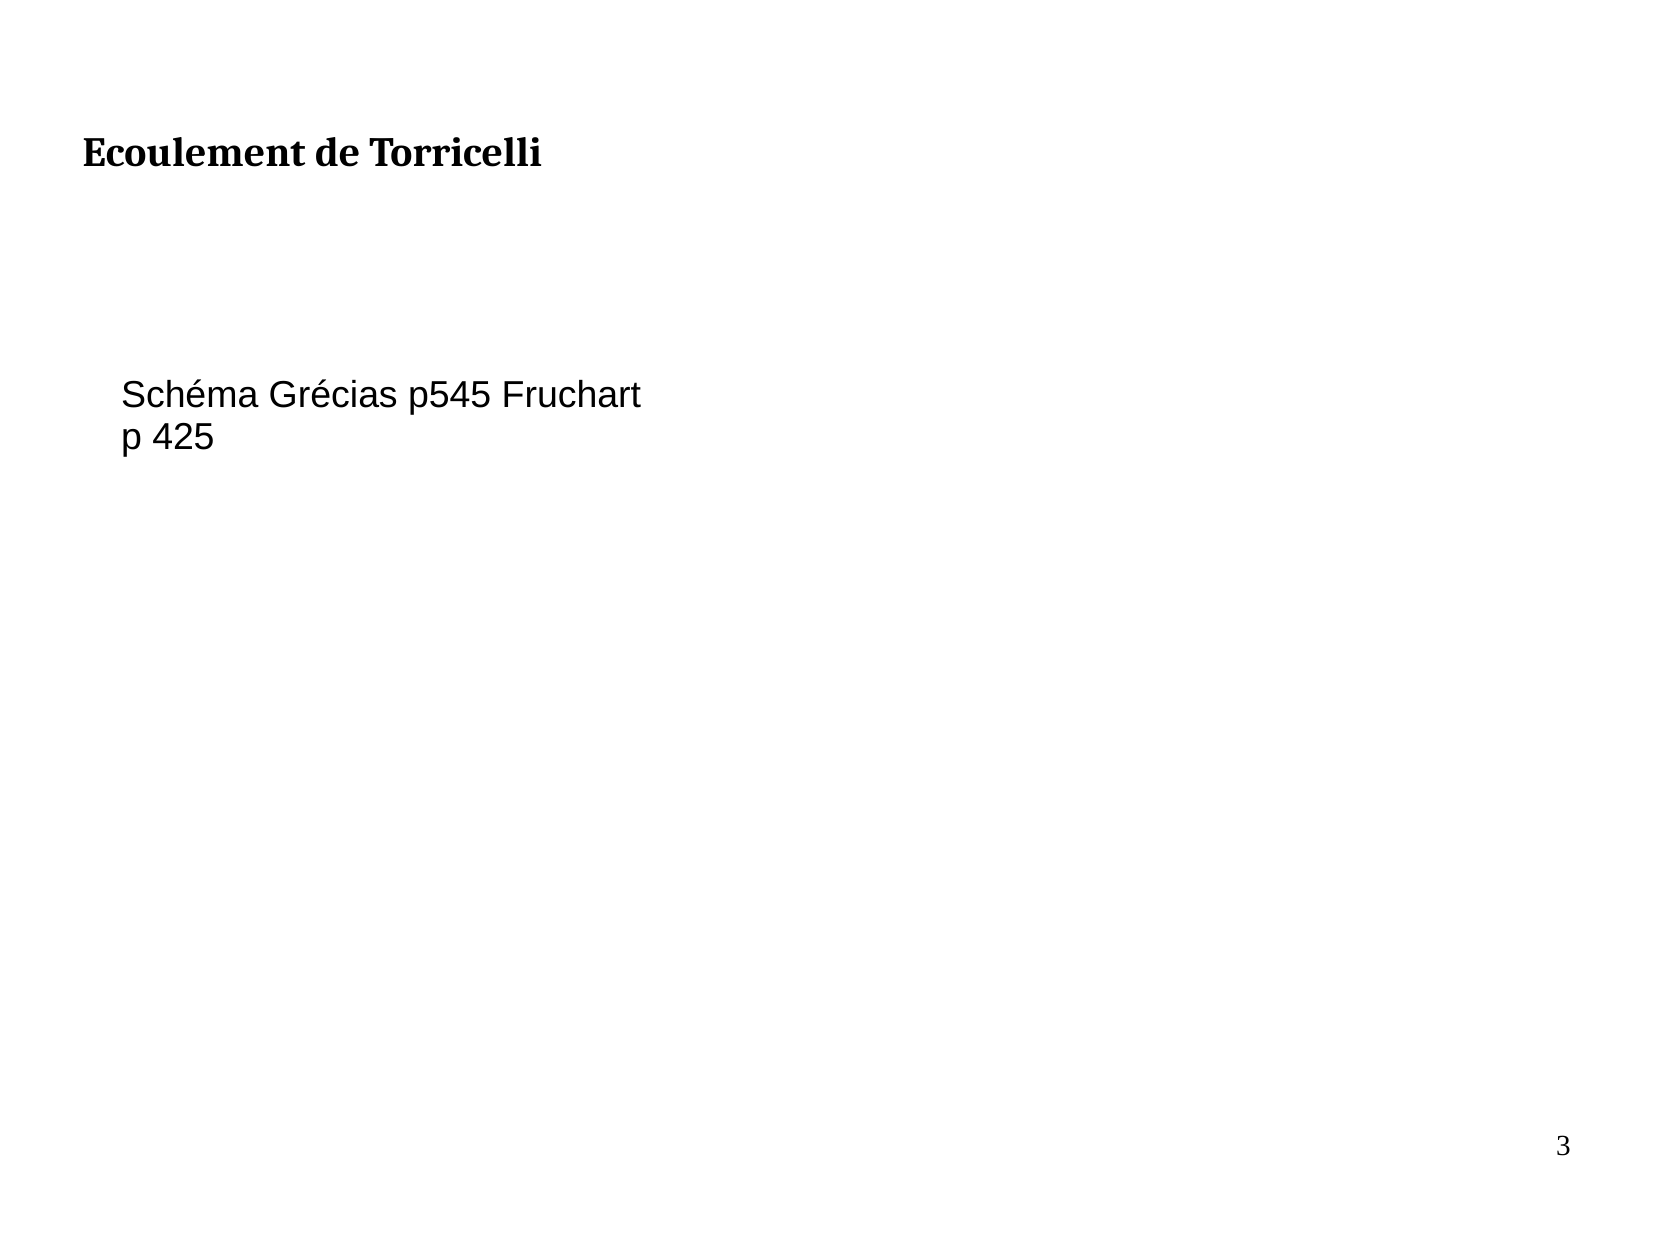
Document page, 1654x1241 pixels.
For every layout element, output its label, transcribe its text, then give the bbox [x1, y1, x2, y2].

text_box Schéma Grécias p545 Fruchart p 425 [106, 366, 686, 466]
title Ecoulement de Torricelli [82, 49, 1571, 257]
